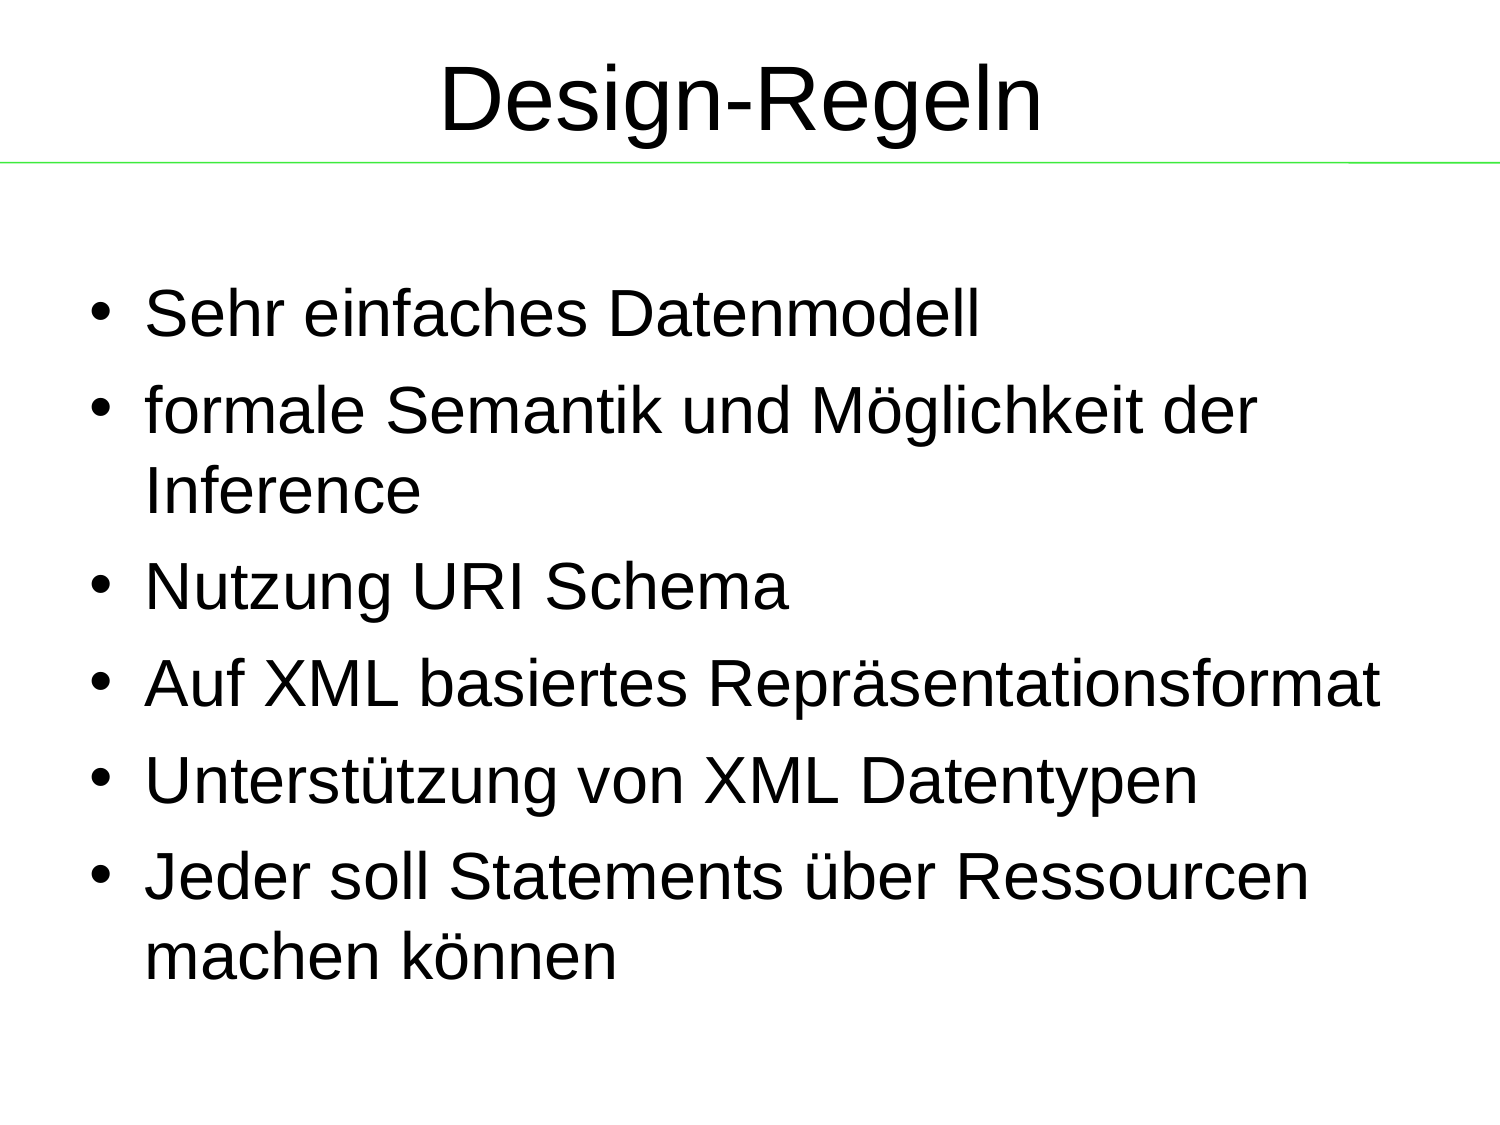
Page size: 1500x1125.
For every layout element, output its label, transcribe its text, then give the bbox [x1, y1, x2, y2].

list Sehr einfaches Datenmodell formale Semantik und Möglichkeit der Inference Nutzung URI Schema Auf XML basiertes Repräsentationsformat Unterstützung von XML Datentypen Jeder soll Statements über Ressourcen machen können [75, 262, 1426, 1006]
title Design-Regeln [67, 0, 1418, 188]
